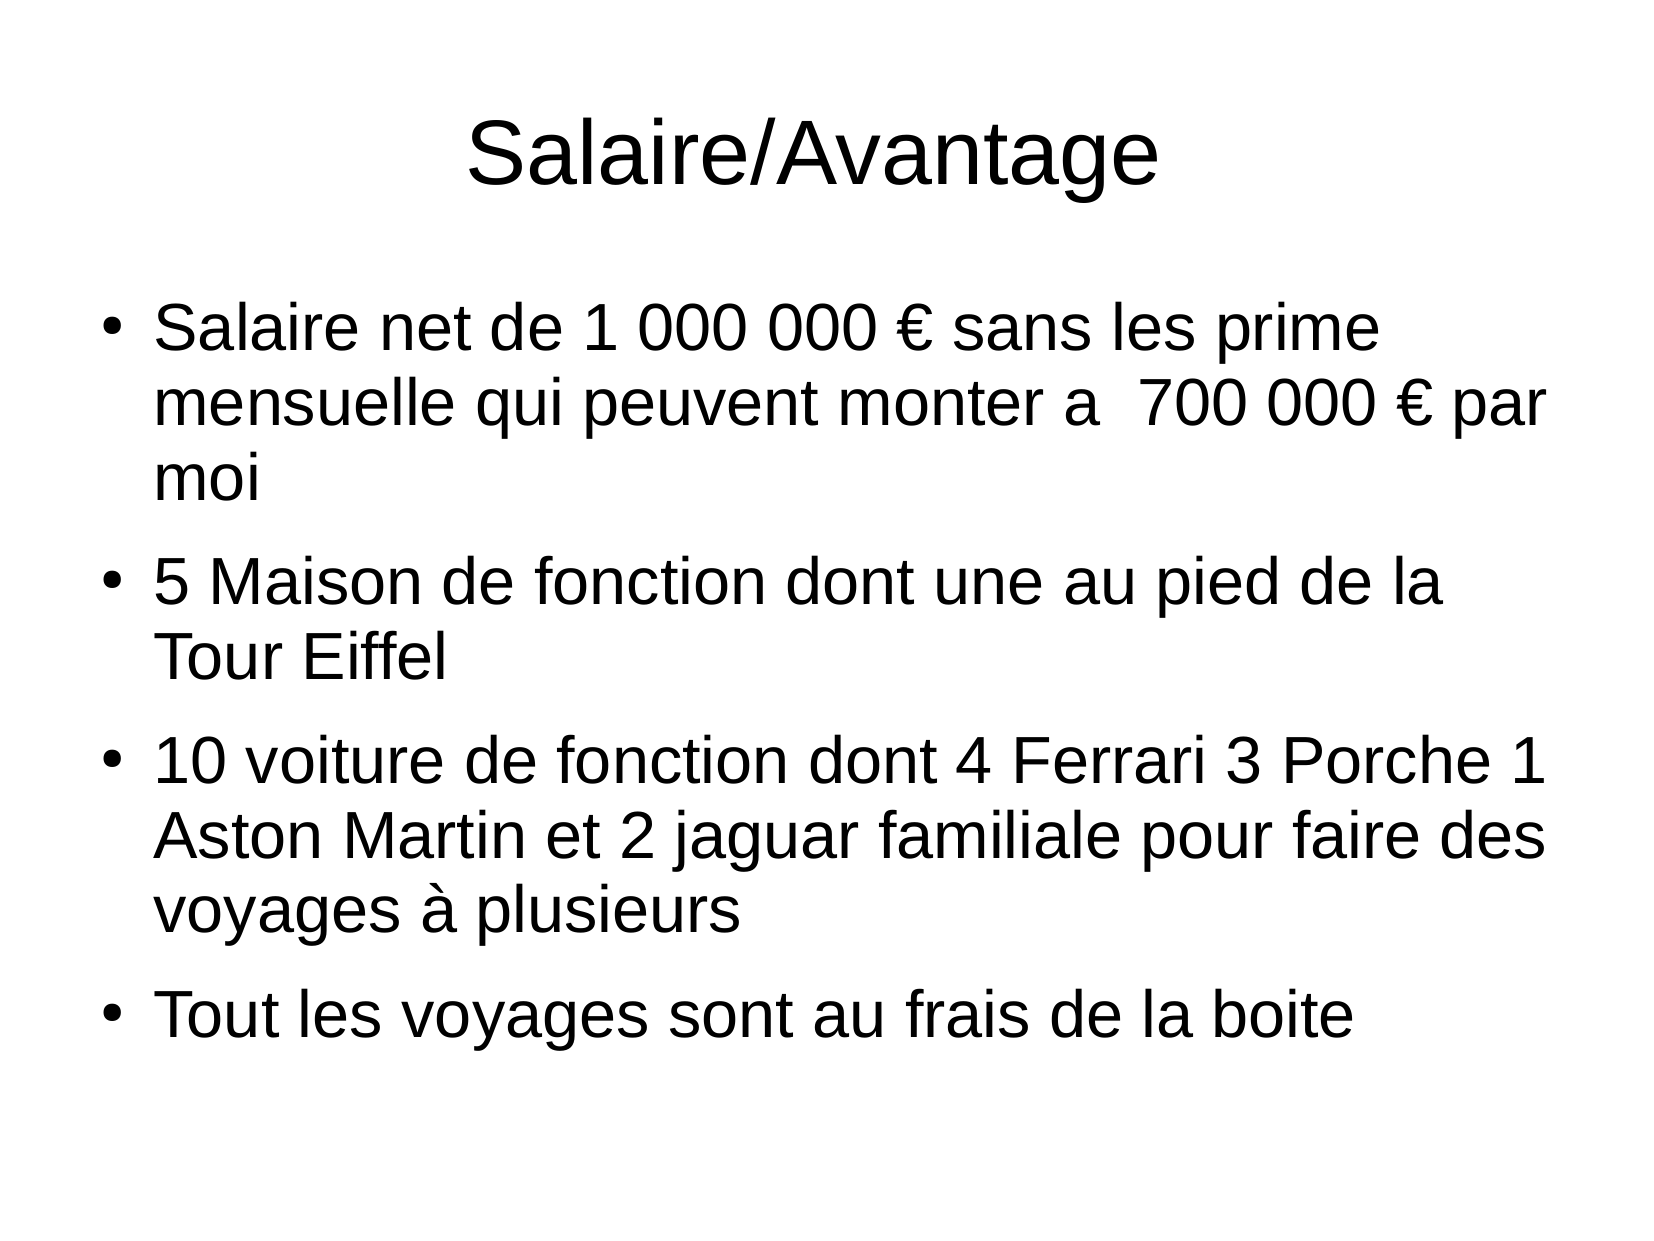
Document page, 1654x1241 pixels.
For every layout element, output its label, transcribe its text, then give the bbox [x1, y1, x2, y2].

title Salaire/Avantage [82, 49, 1571, 257]
list Salaire net de 1 000 000 € sans les prime mensuelle qui peuvent monter a 700 000 € par moi 5 Maison de fonction dont une au pied de la Tour Eiffel 10 voiture de fonction dont 4 Ferrari 3 Porche 1 Aston Martin et 2 jaguar familiale pour faire des voyages à plusieurs Tout les voyages sont au frais de la boite [82, 290, 1571, 1109]
